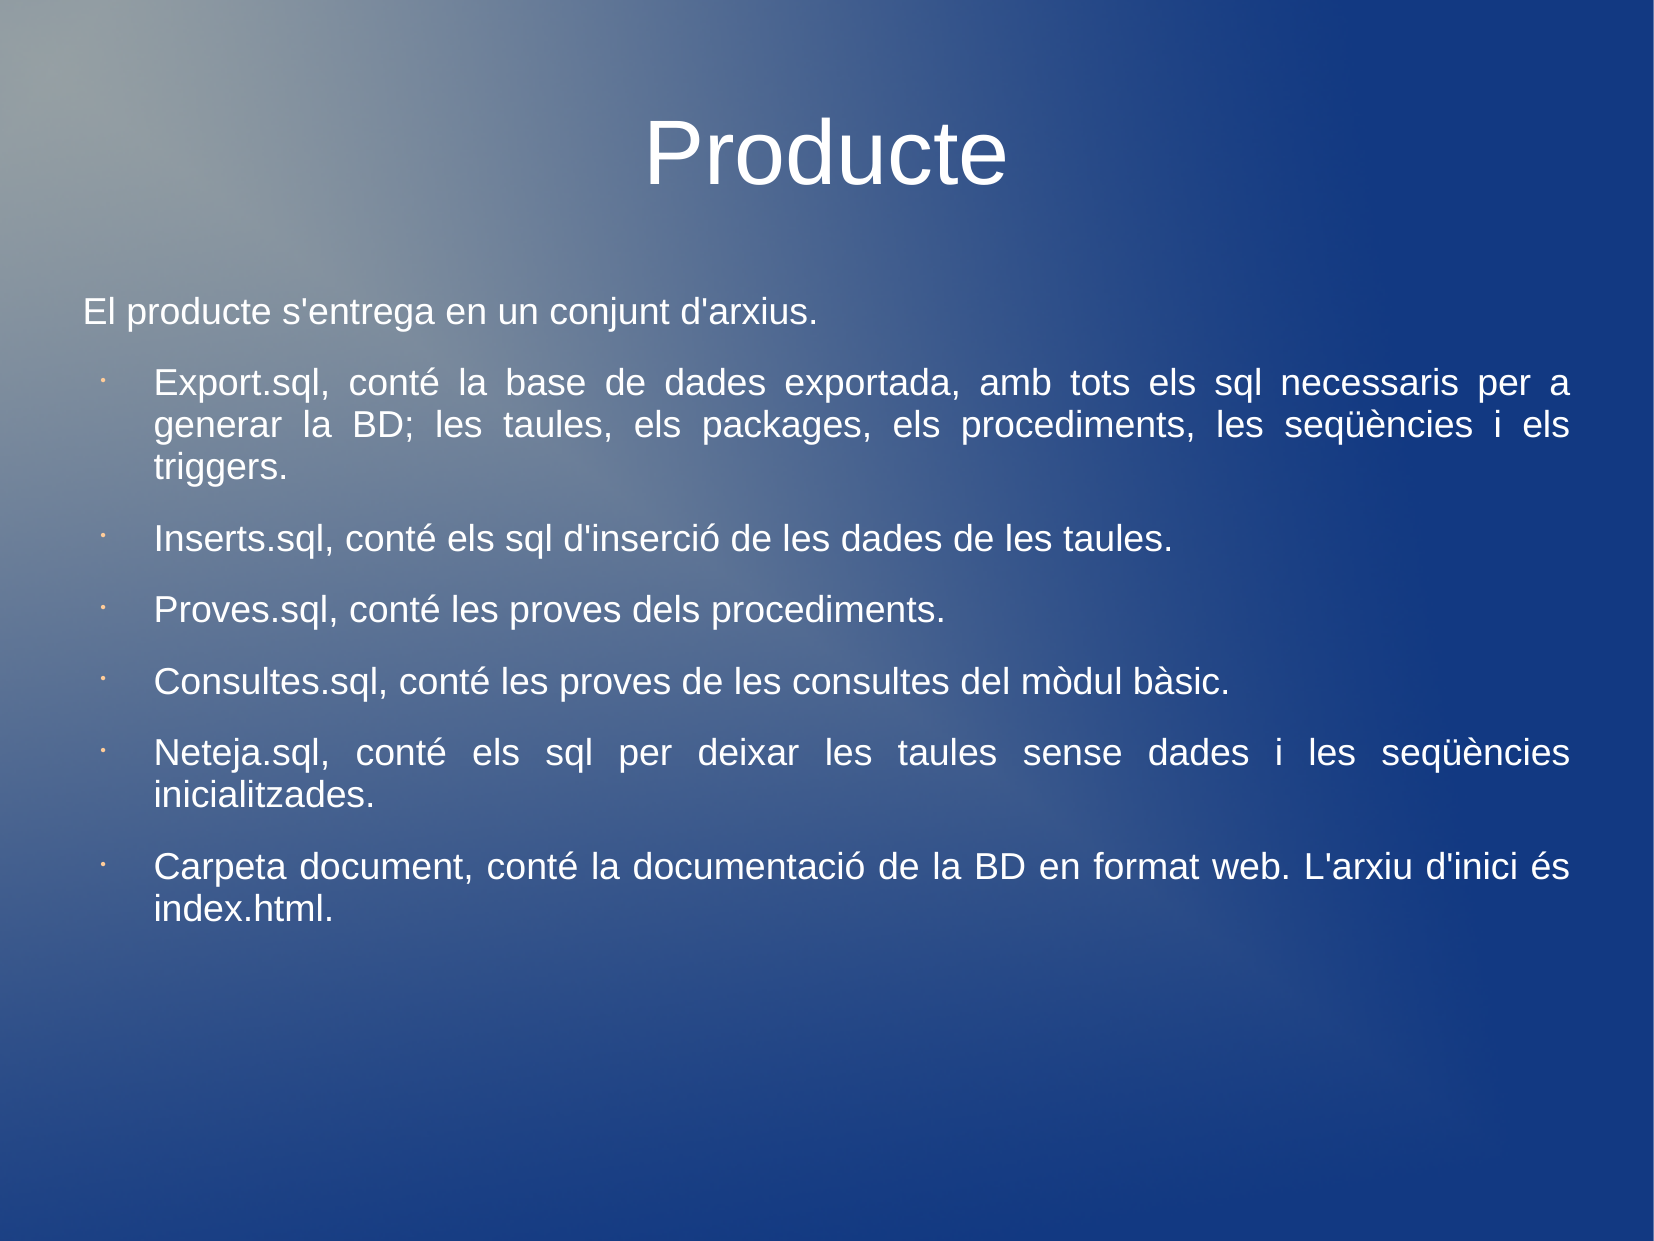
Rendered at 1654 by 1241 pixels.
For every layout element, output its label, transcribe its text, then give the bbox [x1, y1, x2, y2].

picture [0, 0, 1654, 1241]
list El producte s'entrega en un conjunt d'arxius. Export.sql, conté la base de dades exportada, amb tots els sql necessaris per a generar la BD; les taules, els packages, els procediments, les seqüències i els triggers. Inserts.sql, conté els sql d'inserció de les dades de les taules. Proves.sql, conté les proves dels procediments. Consultes.sql, conté les proves de les consultes del mòdul bàsic. Neteja.sql, conté els sql per deixar les taules sense dades i les seqüències inicialitzades. Carpeta document, conté la documentació de la BD en format web. L'arxiu d'inici és index.html. [82, 290, 1571, 1010]
title Producte [82, 49, 1571, 257]
